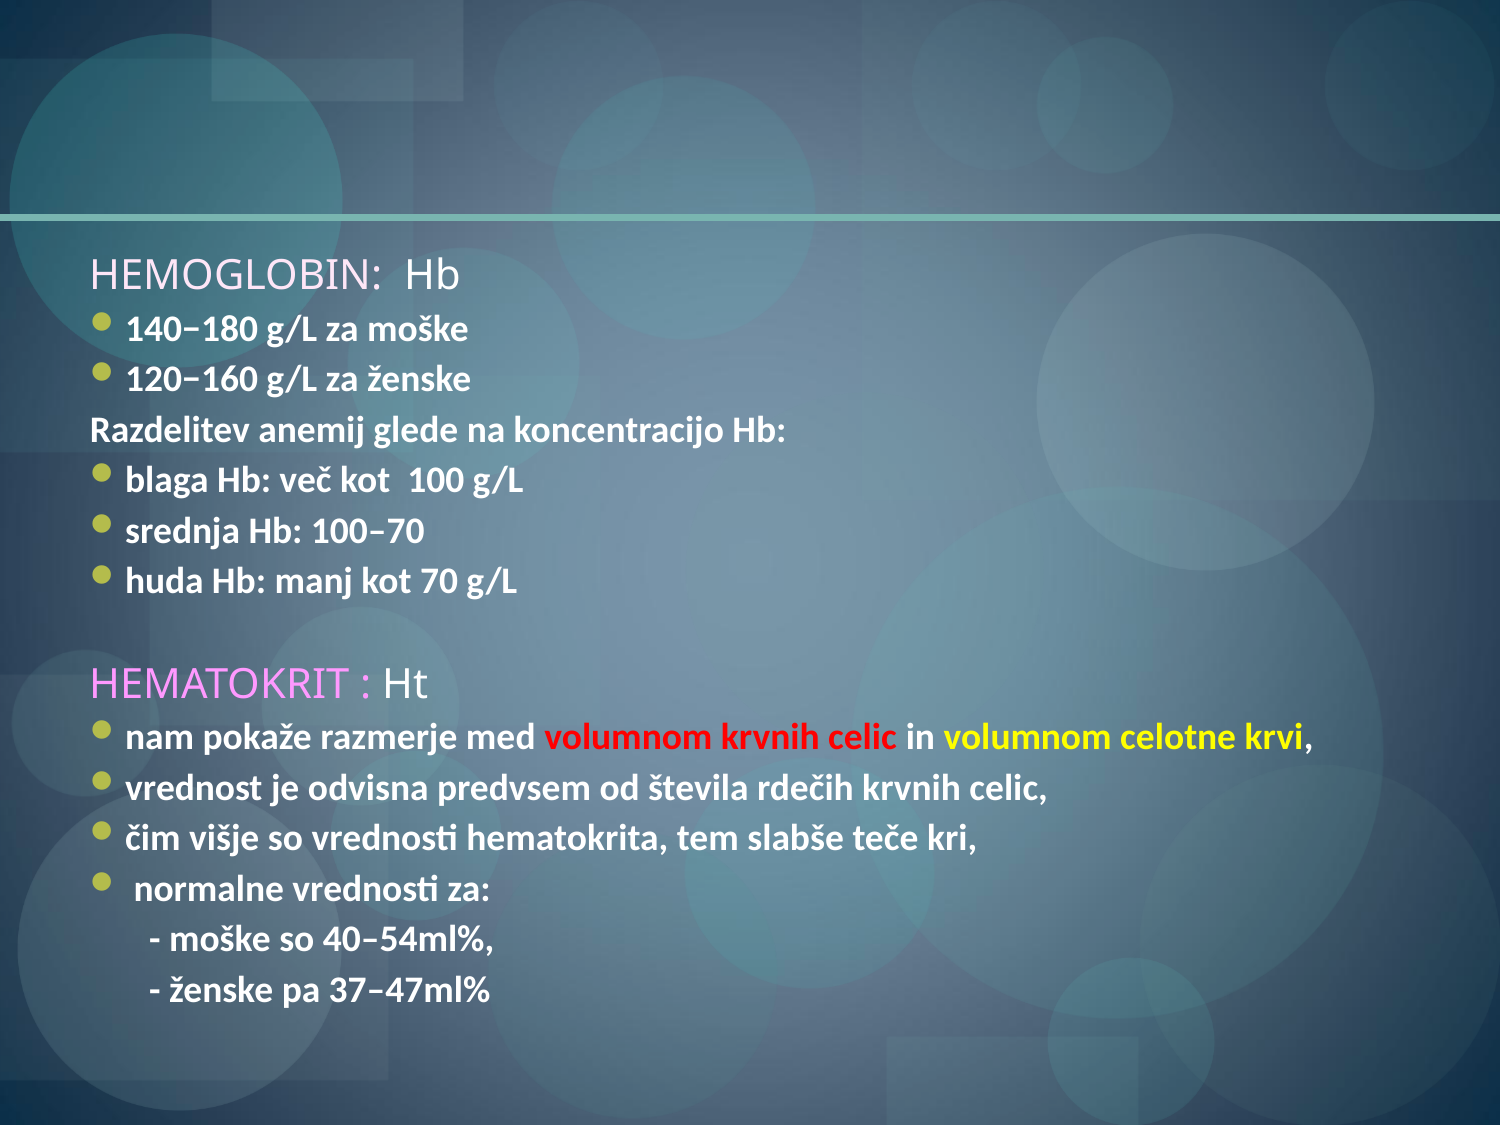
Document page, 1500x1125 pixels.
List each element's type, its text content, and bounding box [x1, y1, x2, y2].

text_box HEMOGLOBIN: Hb 140−180 g/L za moške 120−160 g/L za ženske Razdelitev anemij glede na koncentracijo Hb: blaga Hb: več kot 100 g/L srednja Hb: 100–70 huda Hb: manj kot 70 g/L HEMATOKRIT : Ht nam pokaže razmerje med volumnom krvnih celic in volumnom celotne krvi, vrednost je odvisna predvsem od števila rdečih krvnih celic, čim višje so vrednosti hematokrita, tem slabše teče kri, normalne vrednosti za: - moške so 40–54ml%, - ženske pa 37–47ml% [74, 249, 1425, 1083]
picture [0, 0, 1500, 1125]
